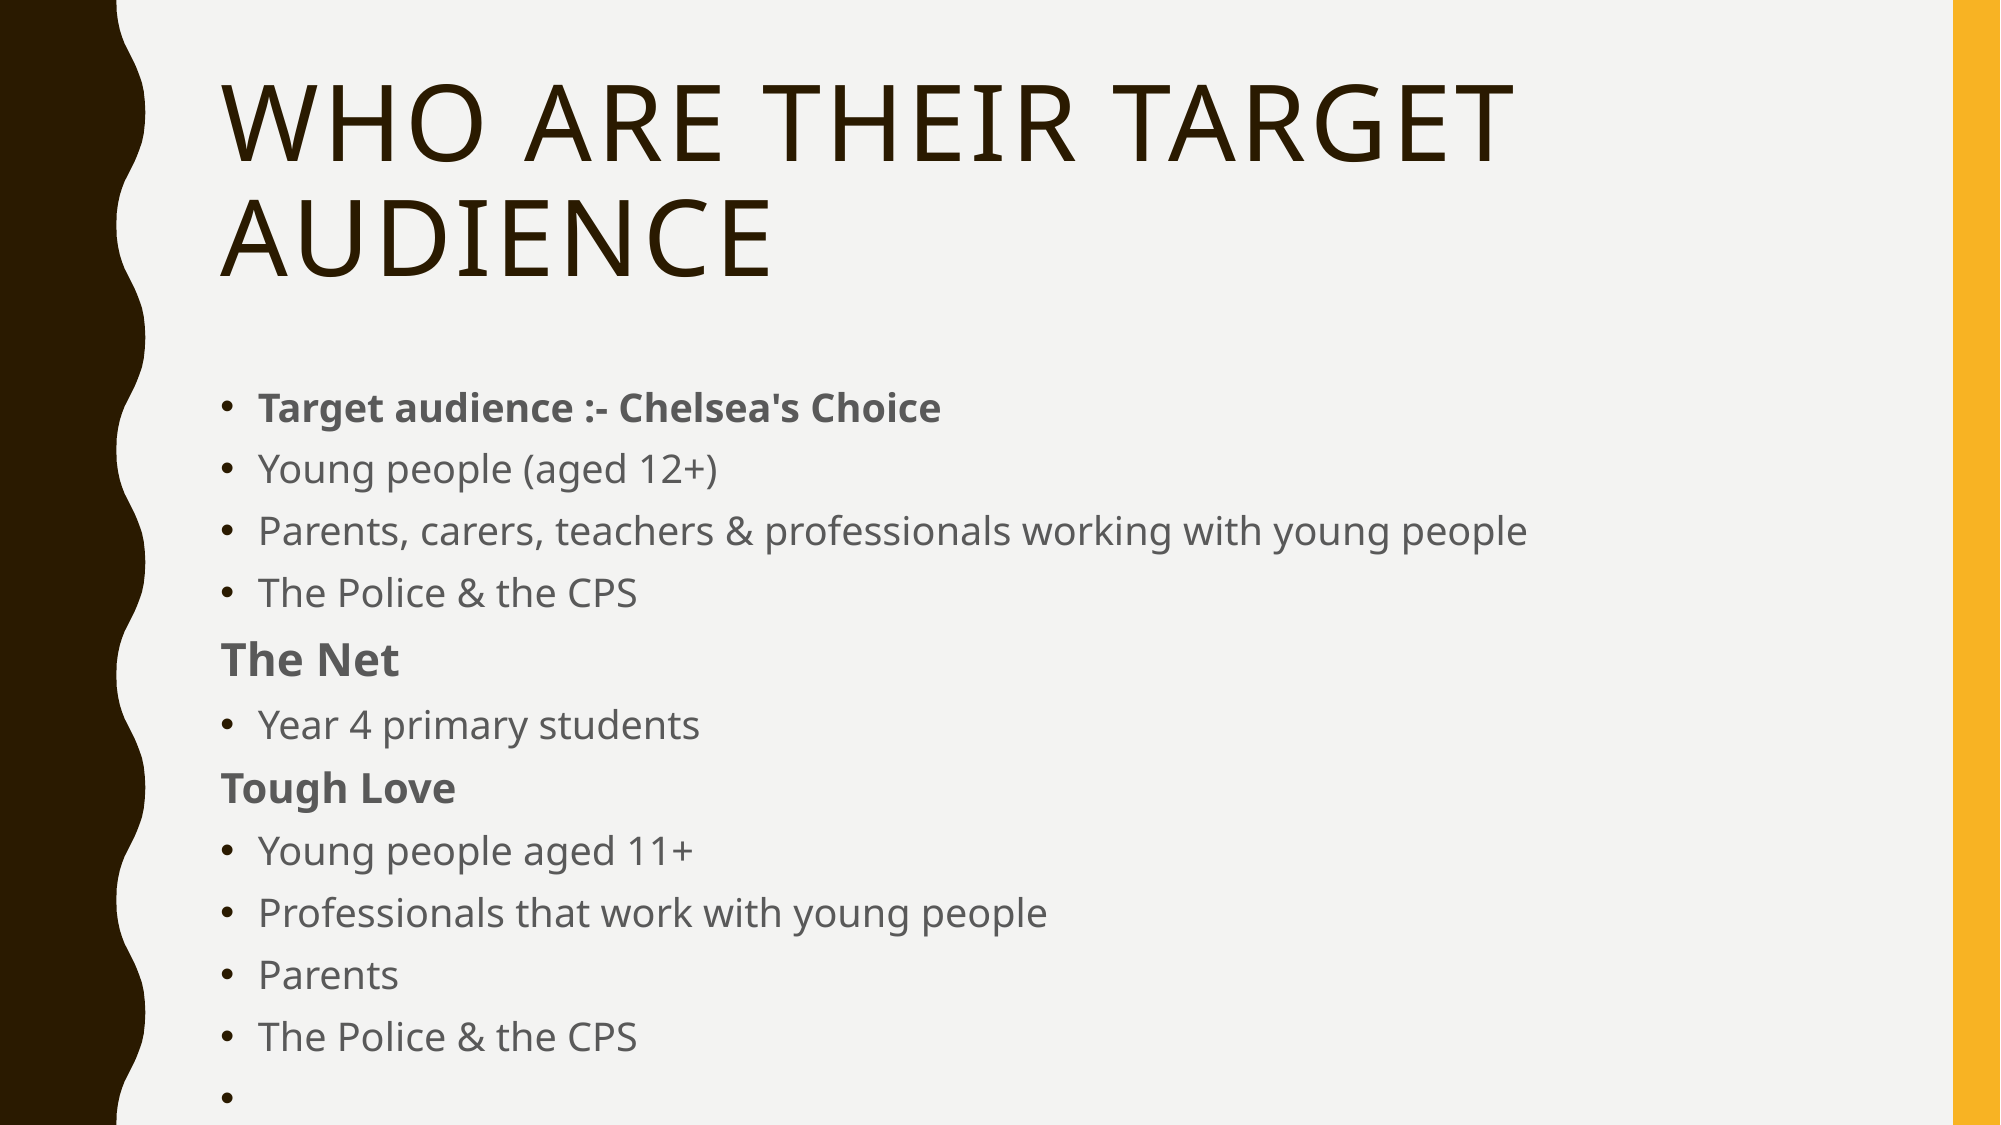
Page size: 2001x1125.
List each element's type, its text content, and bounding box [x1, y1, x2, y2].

title Who are their target audience [205, 62, 1876, 308]
list Target audience :- Chelsea's Choice Young people (aged 12+) Parents, carers, teachers & professionals working with young people The Police & the CPS The Net Year 4 primary students Tough Love Young people aged 11+ Professionals that work with young people Parents The Police & the CPS [205, 375, 1876, 1108]
